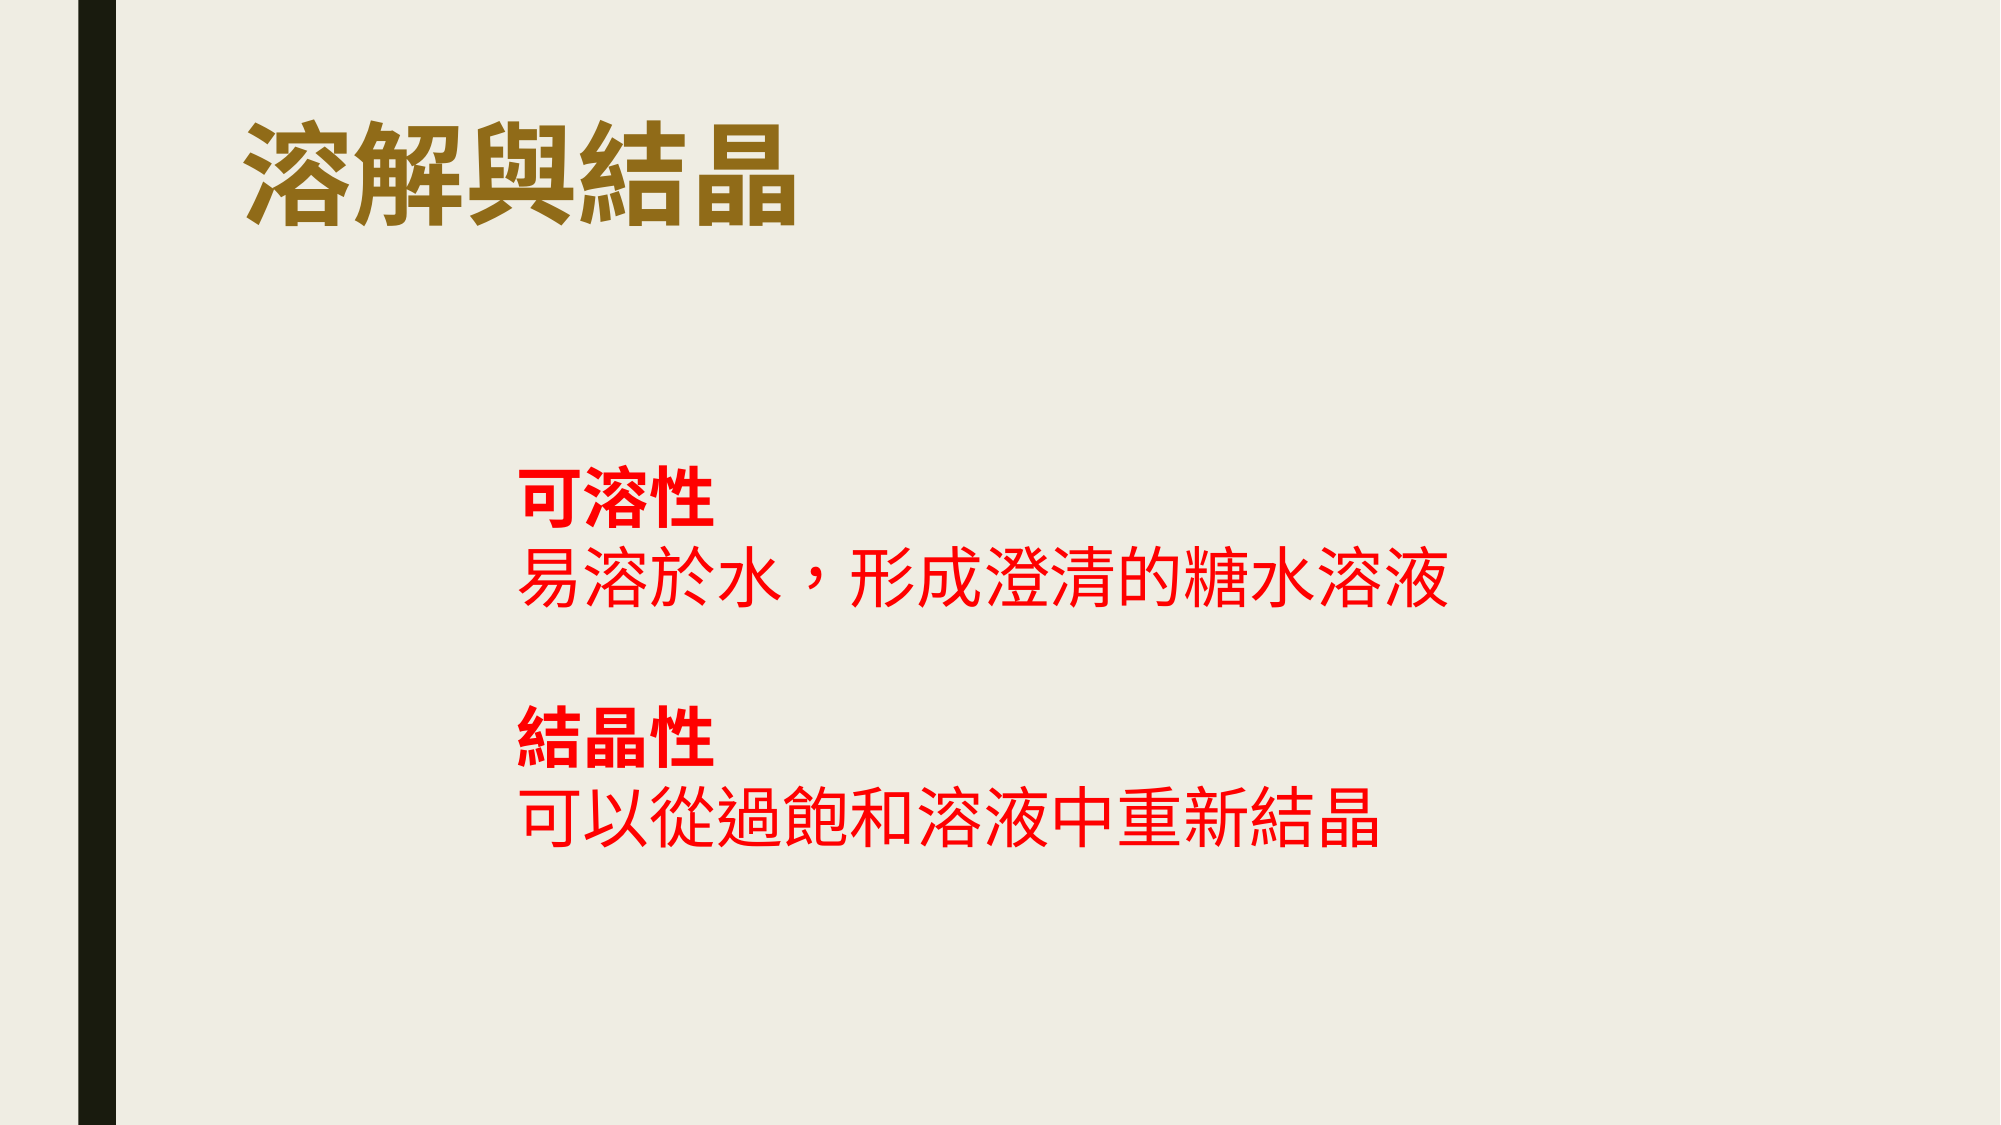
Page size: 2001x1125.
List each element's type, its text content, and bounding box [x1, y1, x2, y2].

text_box 可溶性 易溶於水，形成澄清的糖水溶液 結晶性 可以從過飽和溶液中重新結晶 [501, 448, 1703, 868]
title 溶解與結晶 [225, 112, 1801, 357]
